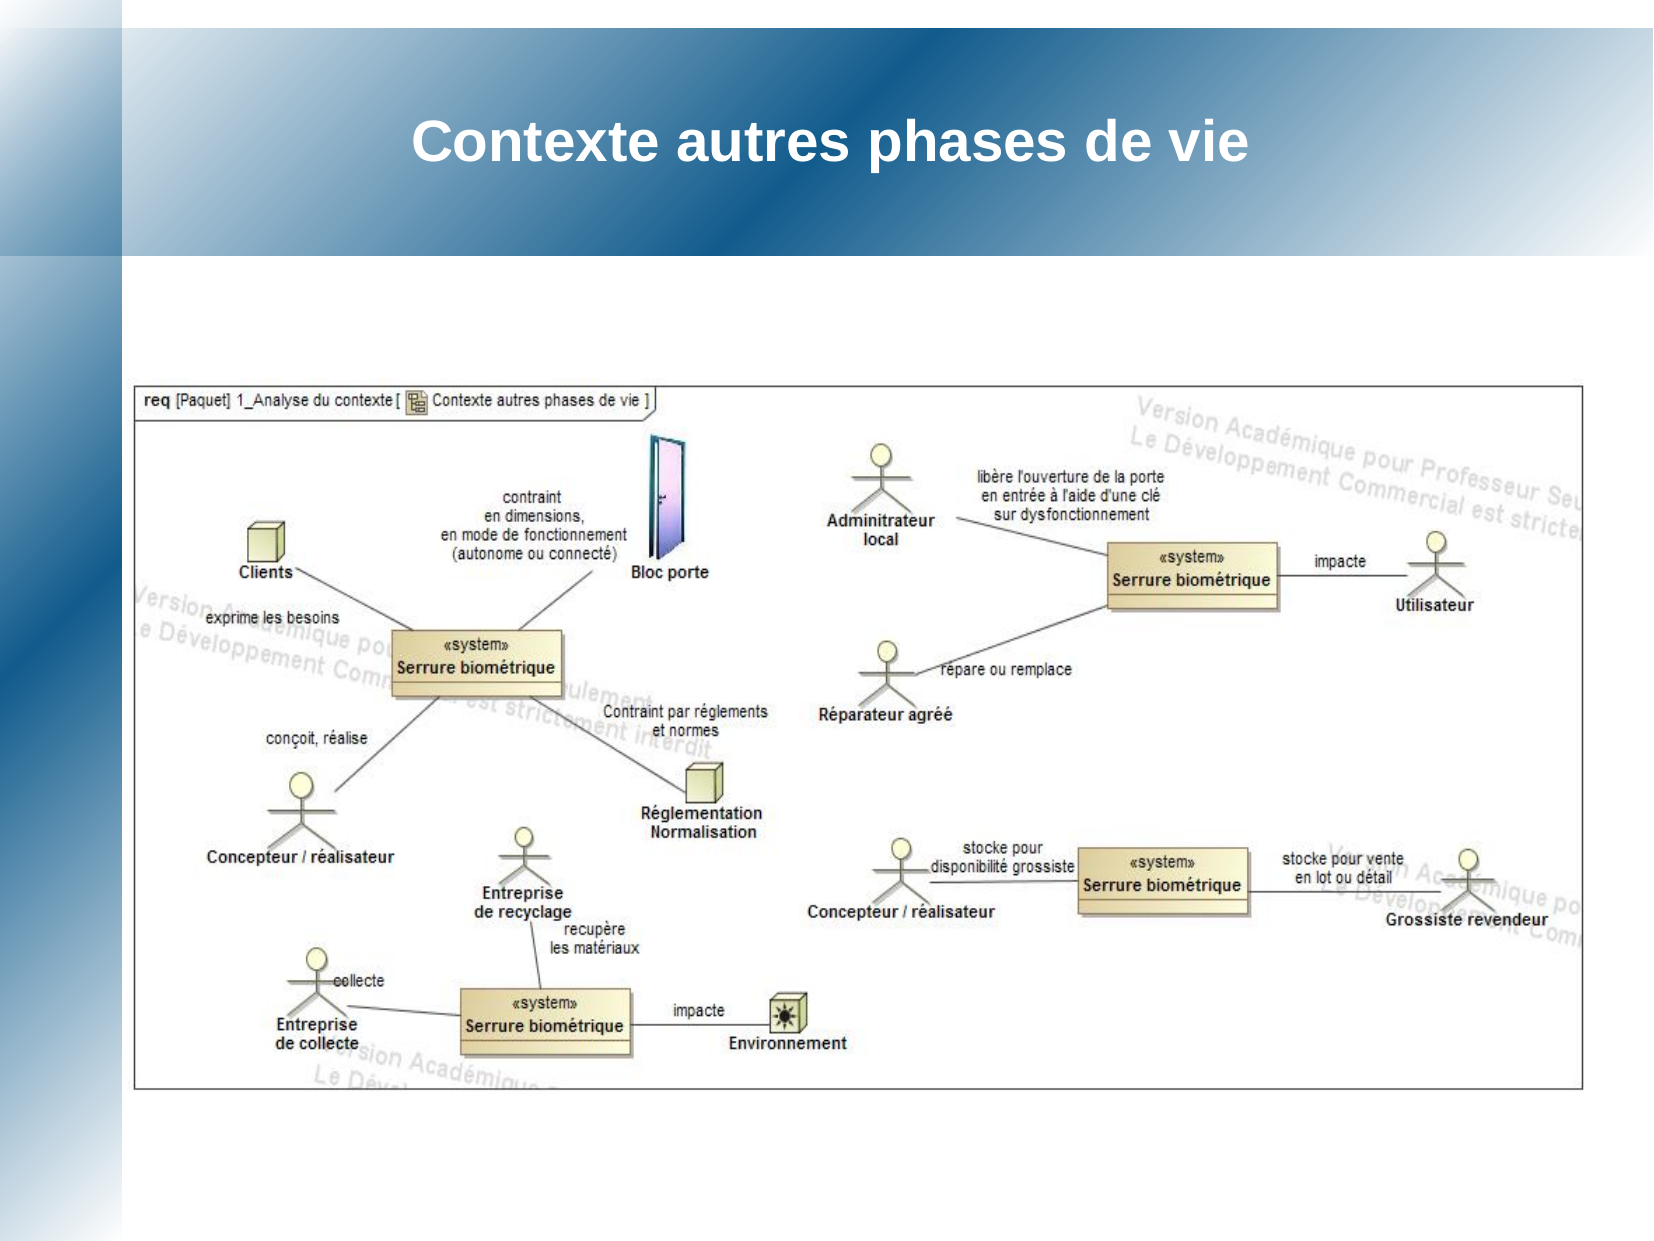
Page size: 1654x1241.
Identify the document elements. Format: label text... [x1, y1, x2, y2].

title Contexte autres phases de vie [125, 45, 1537, 238]
subtitle [127, 323, 1603, 1167]
